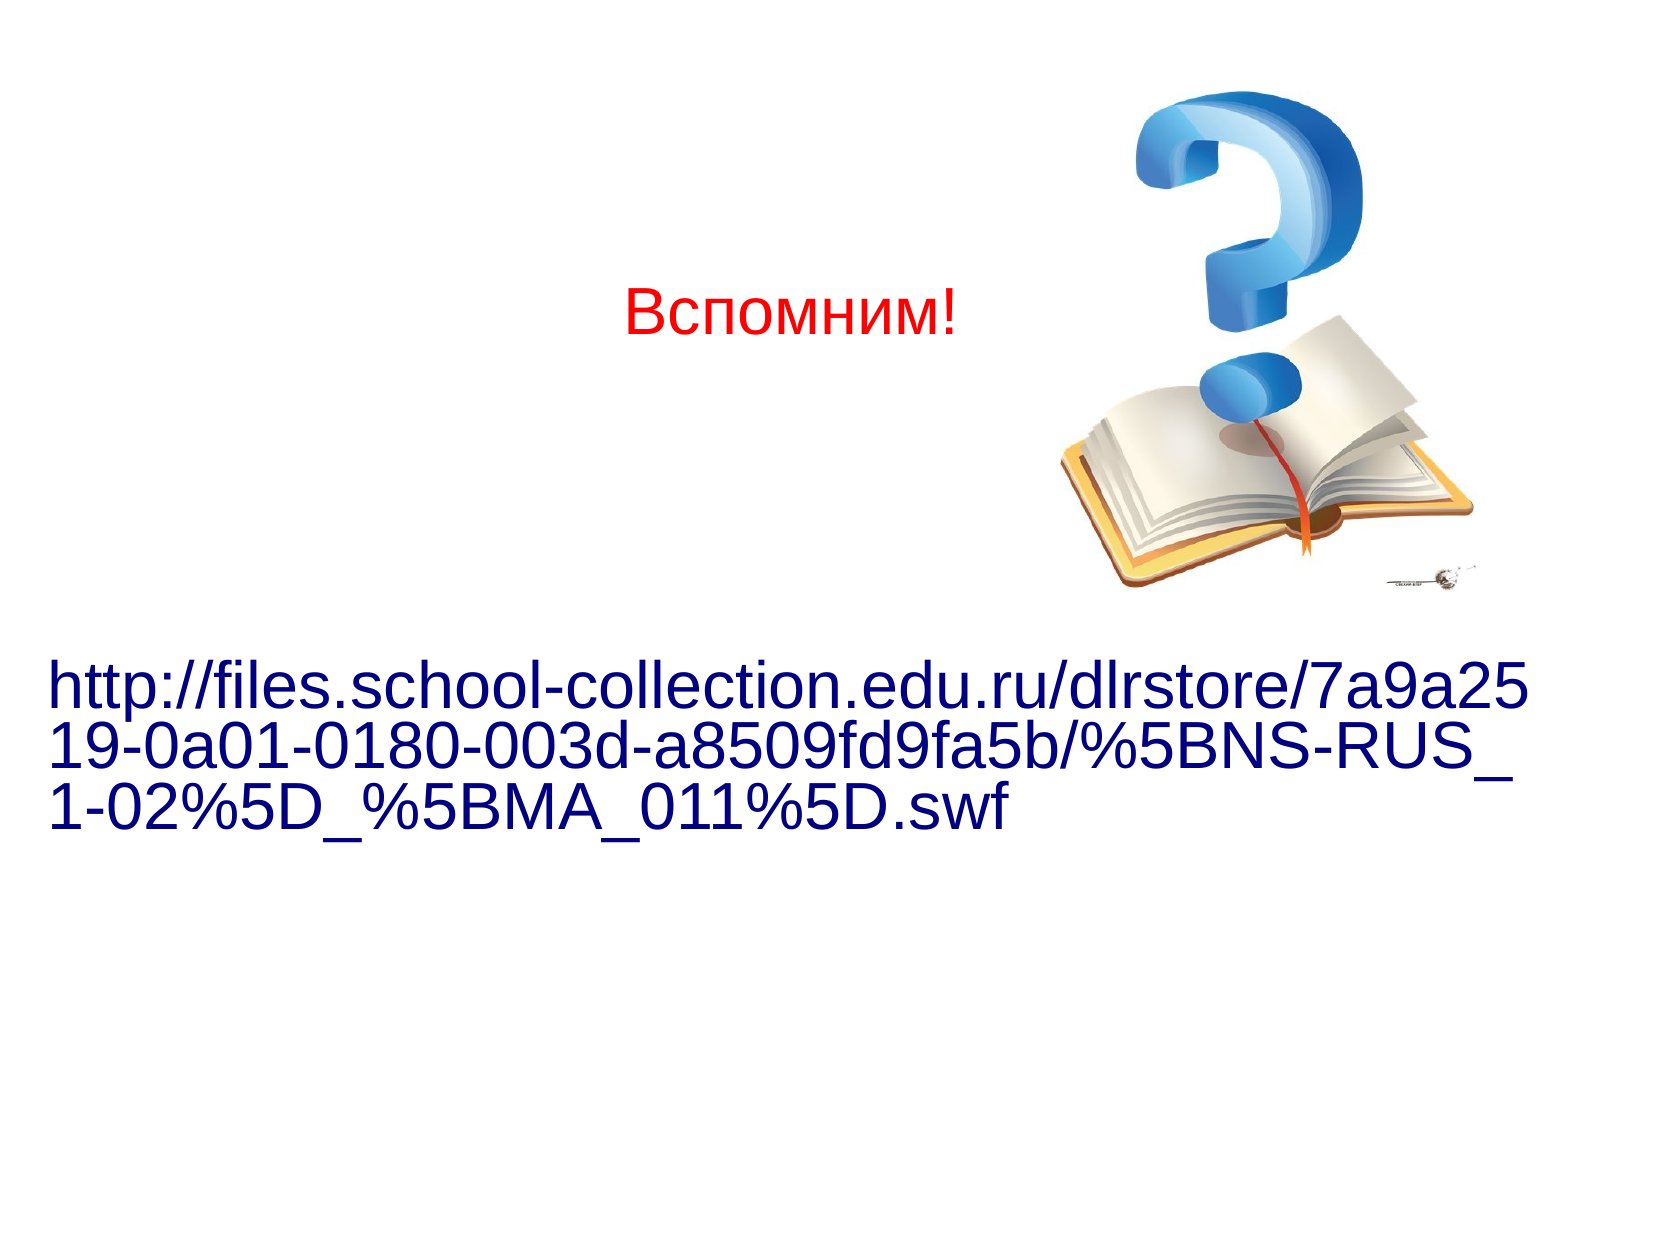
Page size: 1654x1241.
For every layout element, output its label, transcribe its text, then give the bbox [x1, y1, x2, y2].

subtitle Вспомним! http://files.school-collection.edu.ru/dlrstore/7a9a2519-0a01-0180-003d-a8509fd9fa5b/%5BNS-RUS_1-02%5D_%5BMA_011%5D.swf [47, 126, 1536, 945]
picture [1060, 91, 1477, 591]
